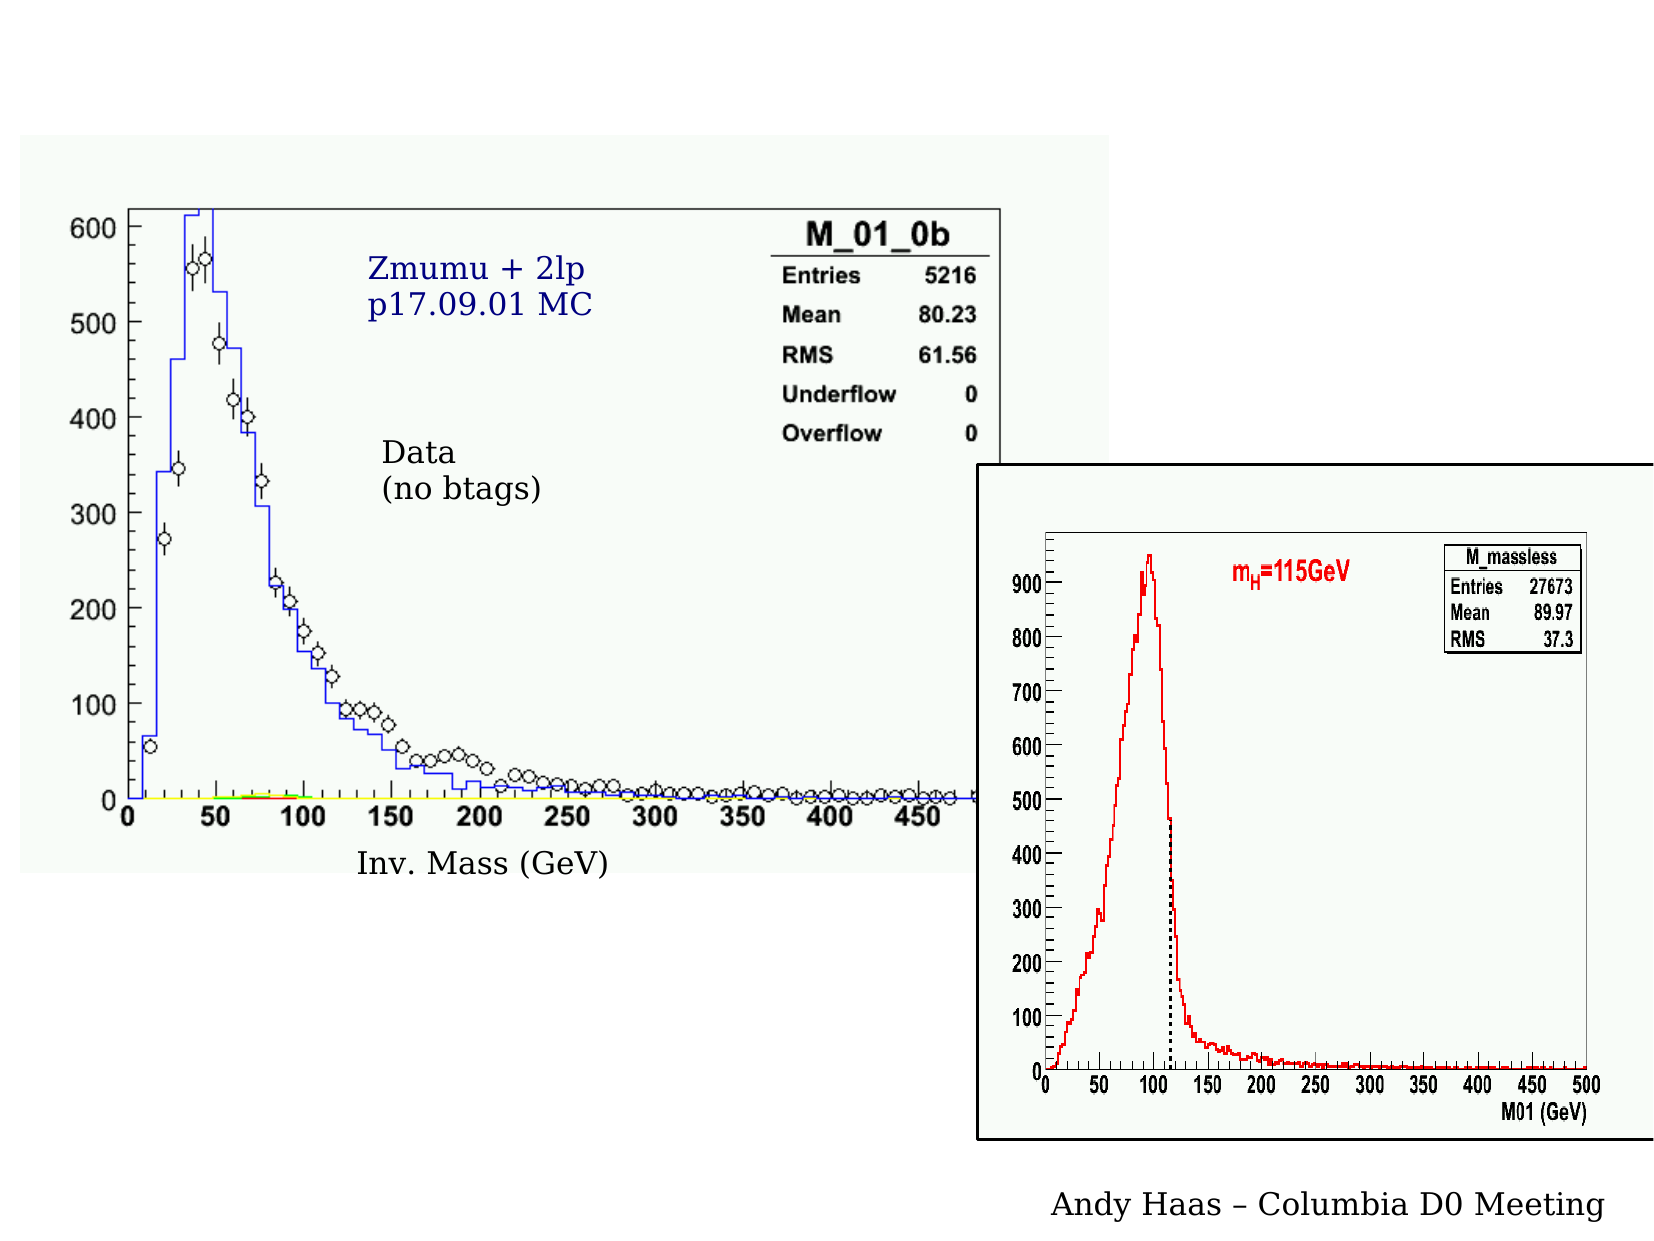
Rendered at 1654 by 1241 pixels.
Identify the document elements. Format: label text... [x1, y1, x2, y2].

text_box Data (no btags) [381, 434, 543, 507]
text_box Inv. Mass (GeV) [356, 845, 610, 882]
picture [20, 135, 1109, 873]
text_box Zmumu + 2lp p17.09.01 MC [367, 250, 594, 324]
picture [978, 465, 1654, 1138]
